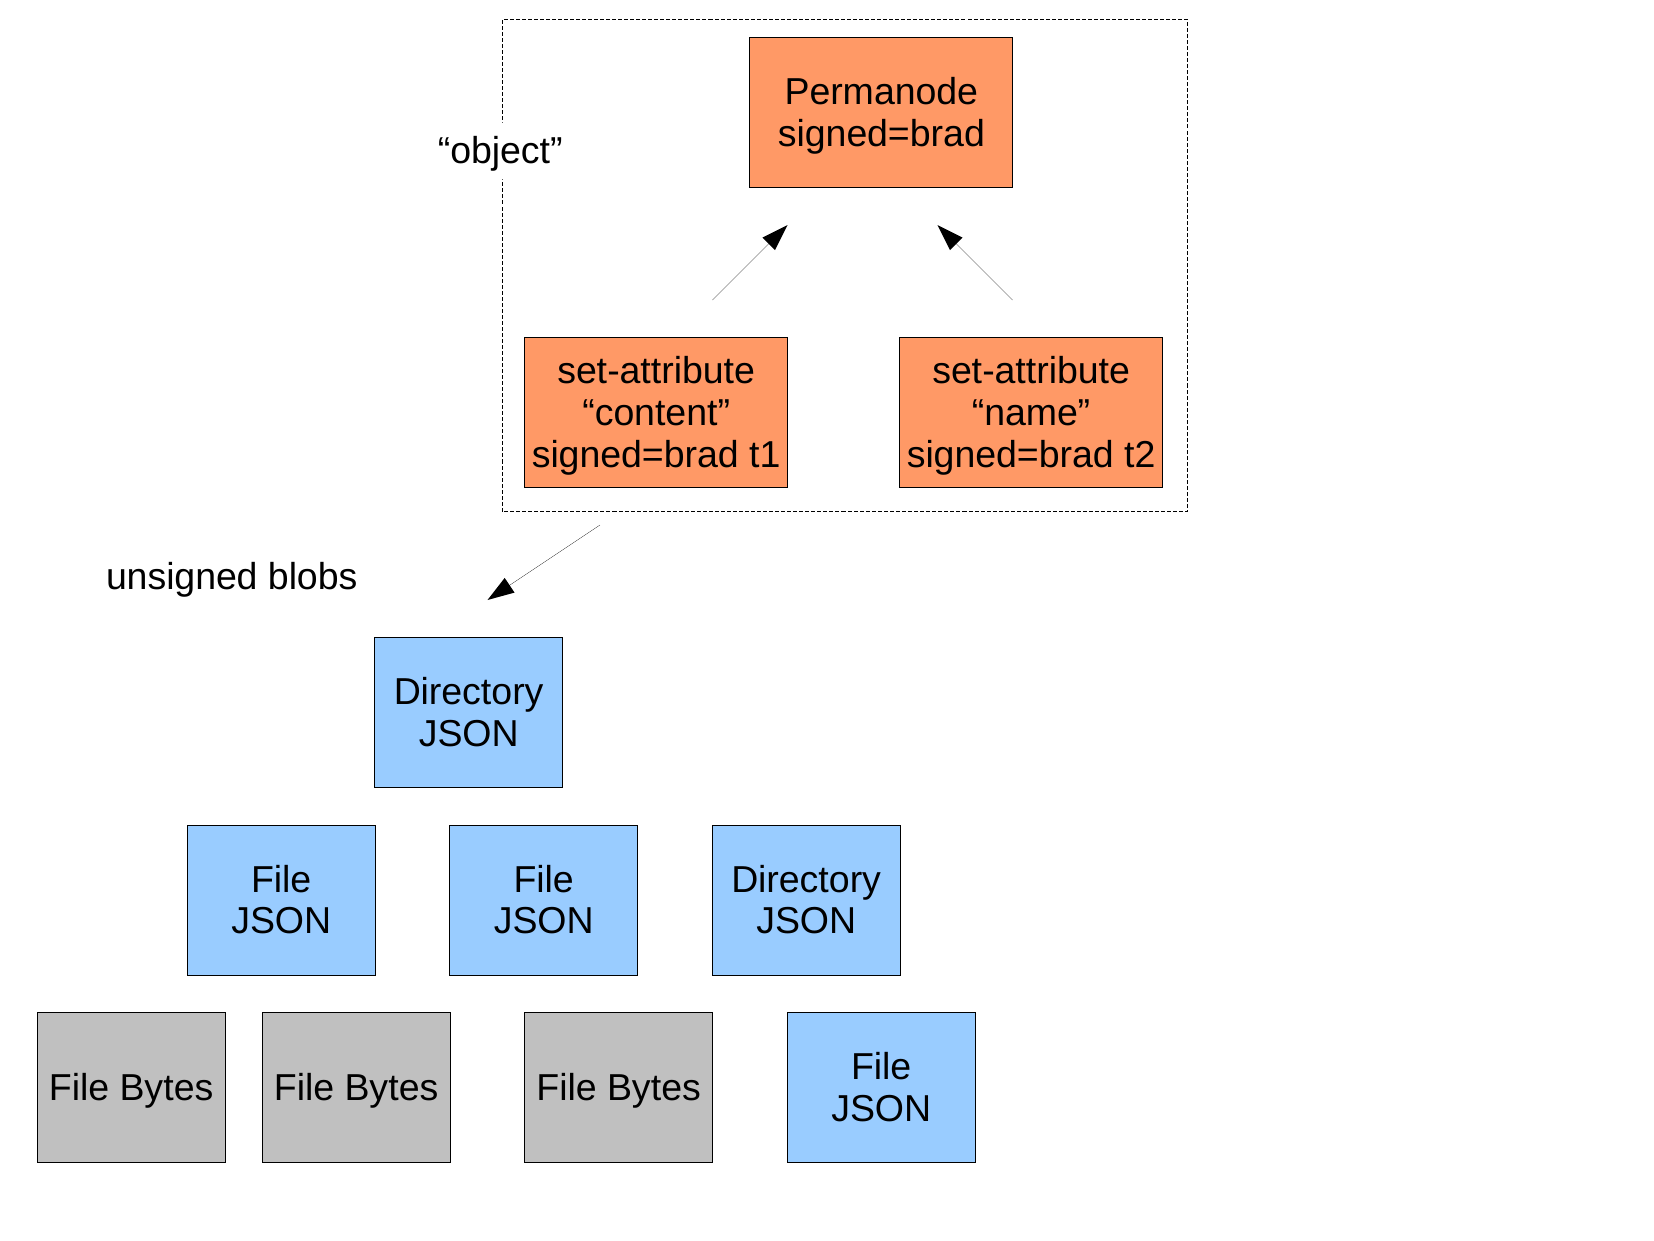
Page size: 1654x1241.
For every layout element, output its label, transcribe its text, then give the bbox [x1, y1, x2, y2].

text_box Permanode signed=brad [749, 37, 1013, 188]
text_box set-attribute “name” signed=brad t2 [899, 337, 1163, 488]
text_box File JSON [787, 1012, 976, 1163]
text_box File Bytes [37, 1012, 226, 1163]
text_box File JSON [449, 825, 638, 976]
text_box Directory JSON [374, 637, 563, 788]
text_box File Bytes [524, 1012, 713, 1163]
text_box unsigned blobs [91, 548, 373, 605]
text_box File Bytes [262, 1012, 451, 1163]
text_box File JSON [187, 825, 376, 976]
text_box “object” [423, 122, 578, 180]
text_box Directory JSON [712, 825, 901, 976]
text_box set-attribute “content” signed=brad t1 [524, 337, 788, 488]
